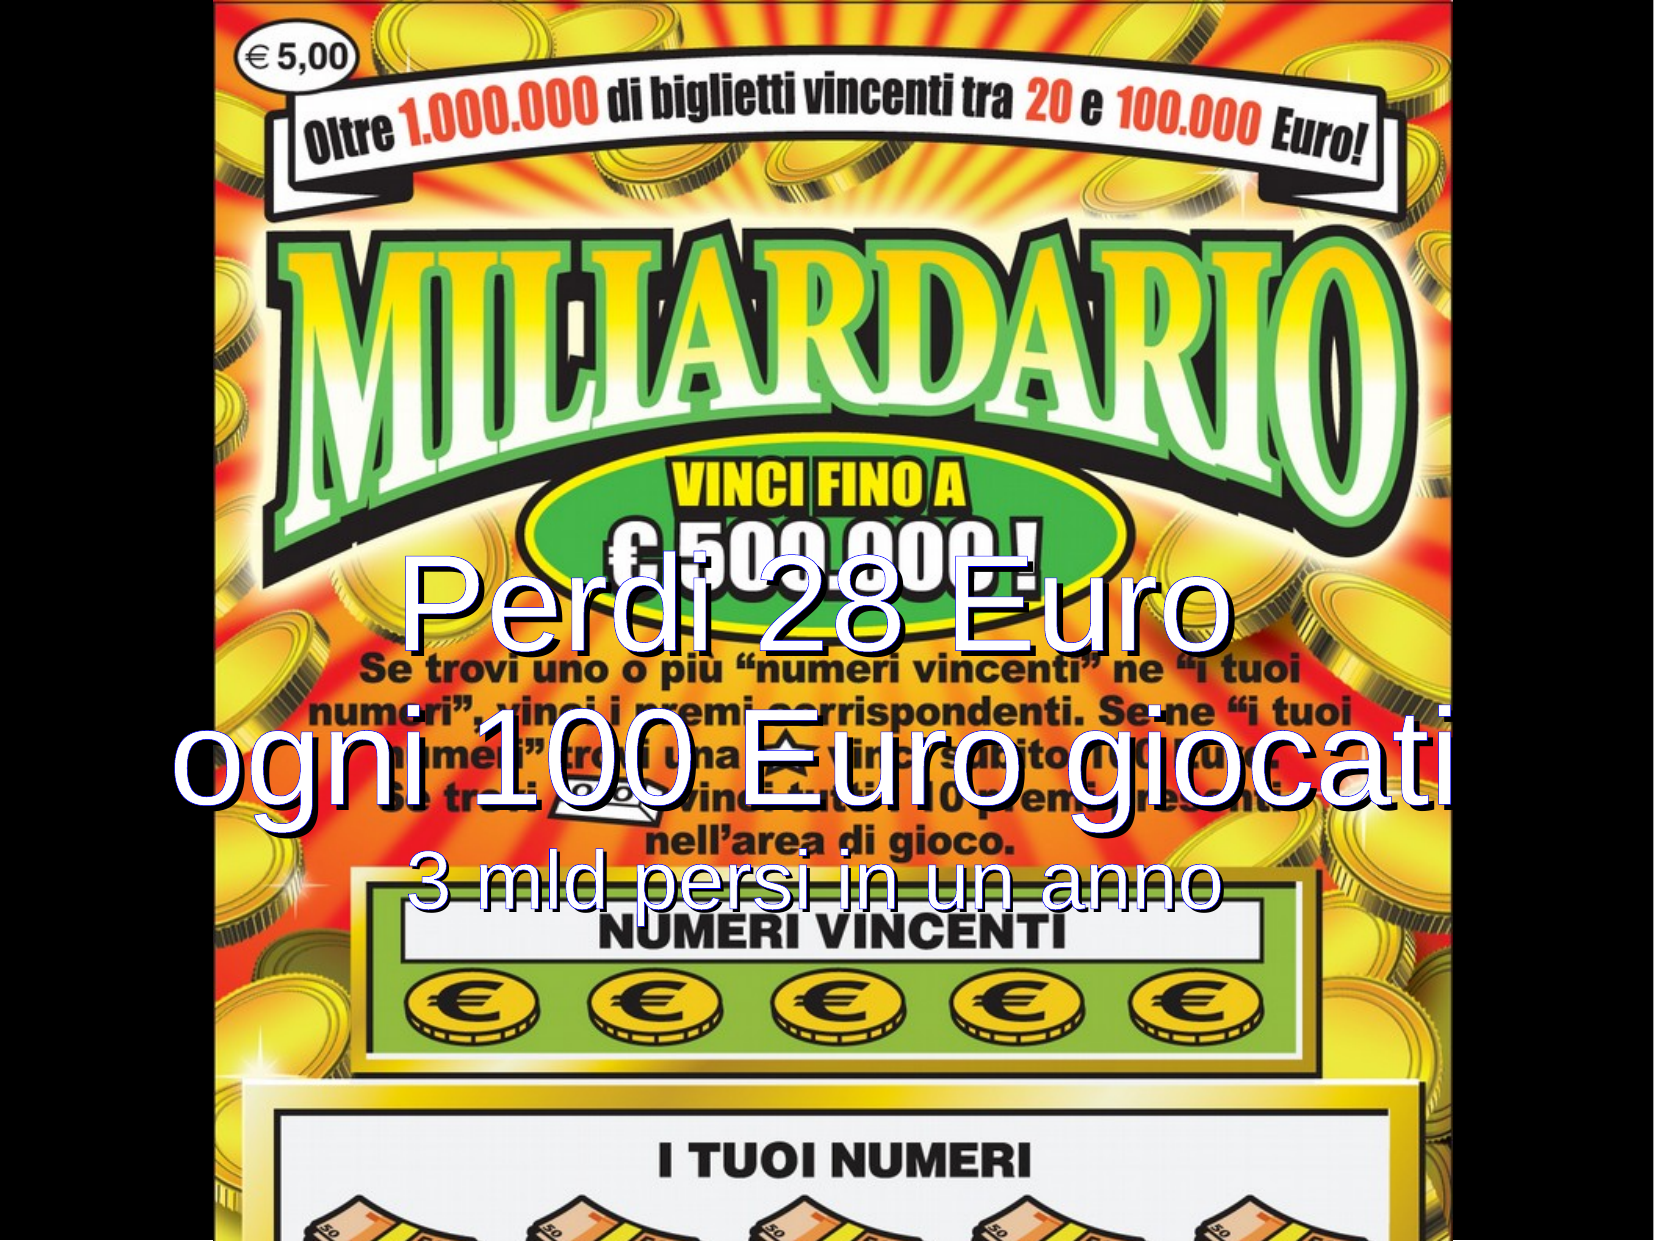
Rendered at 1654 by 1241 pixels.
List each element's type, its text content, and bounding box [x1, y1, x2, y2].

picture [213, 927, 1453, 1241]
picture [213, 0, 1453, 526]
title Perdi 28 Euro ogni 100 Euro giocati 3 mld persi in un anno [70, 526, 1559, 927]
